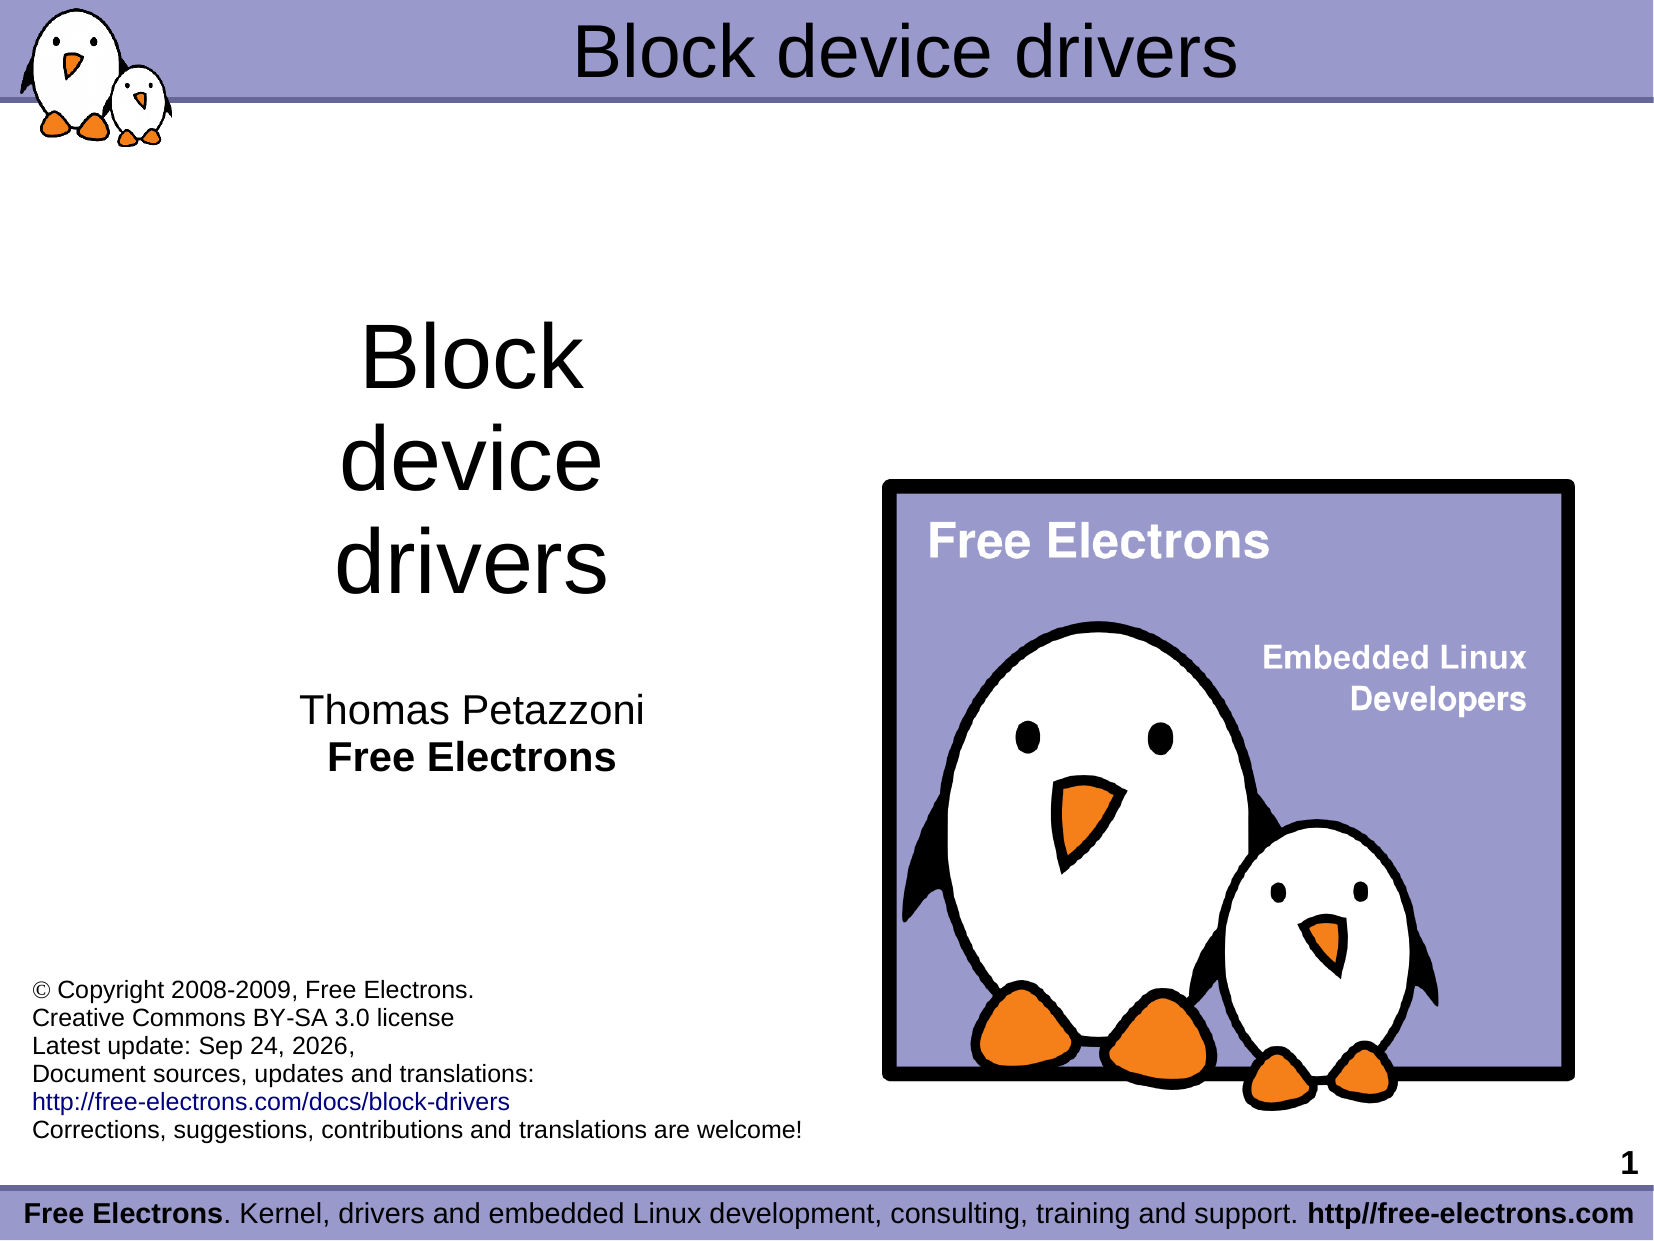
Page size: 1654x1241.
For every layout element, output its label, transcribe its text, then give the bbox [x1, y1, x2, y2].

title Block device drivers [161, 4, 1651, 98]
list © Copyright 2008-2009, Free Electrons. Creative Commons BY-SA 3.0 license Latest update: Sep 10, 2009, Document sources, updates and translations: http://free-electrons.com/docs/block-drivers Corrections, suggestions, contributions and translations are welcome! [32, 975, 830, 1163]
picture [882, 479, 1575, 1111]
picture [20, 8, 172, 147]
subtitle Block device drivers Thomas Petazzoni Free Electrons [87, 184, 840, 901]
